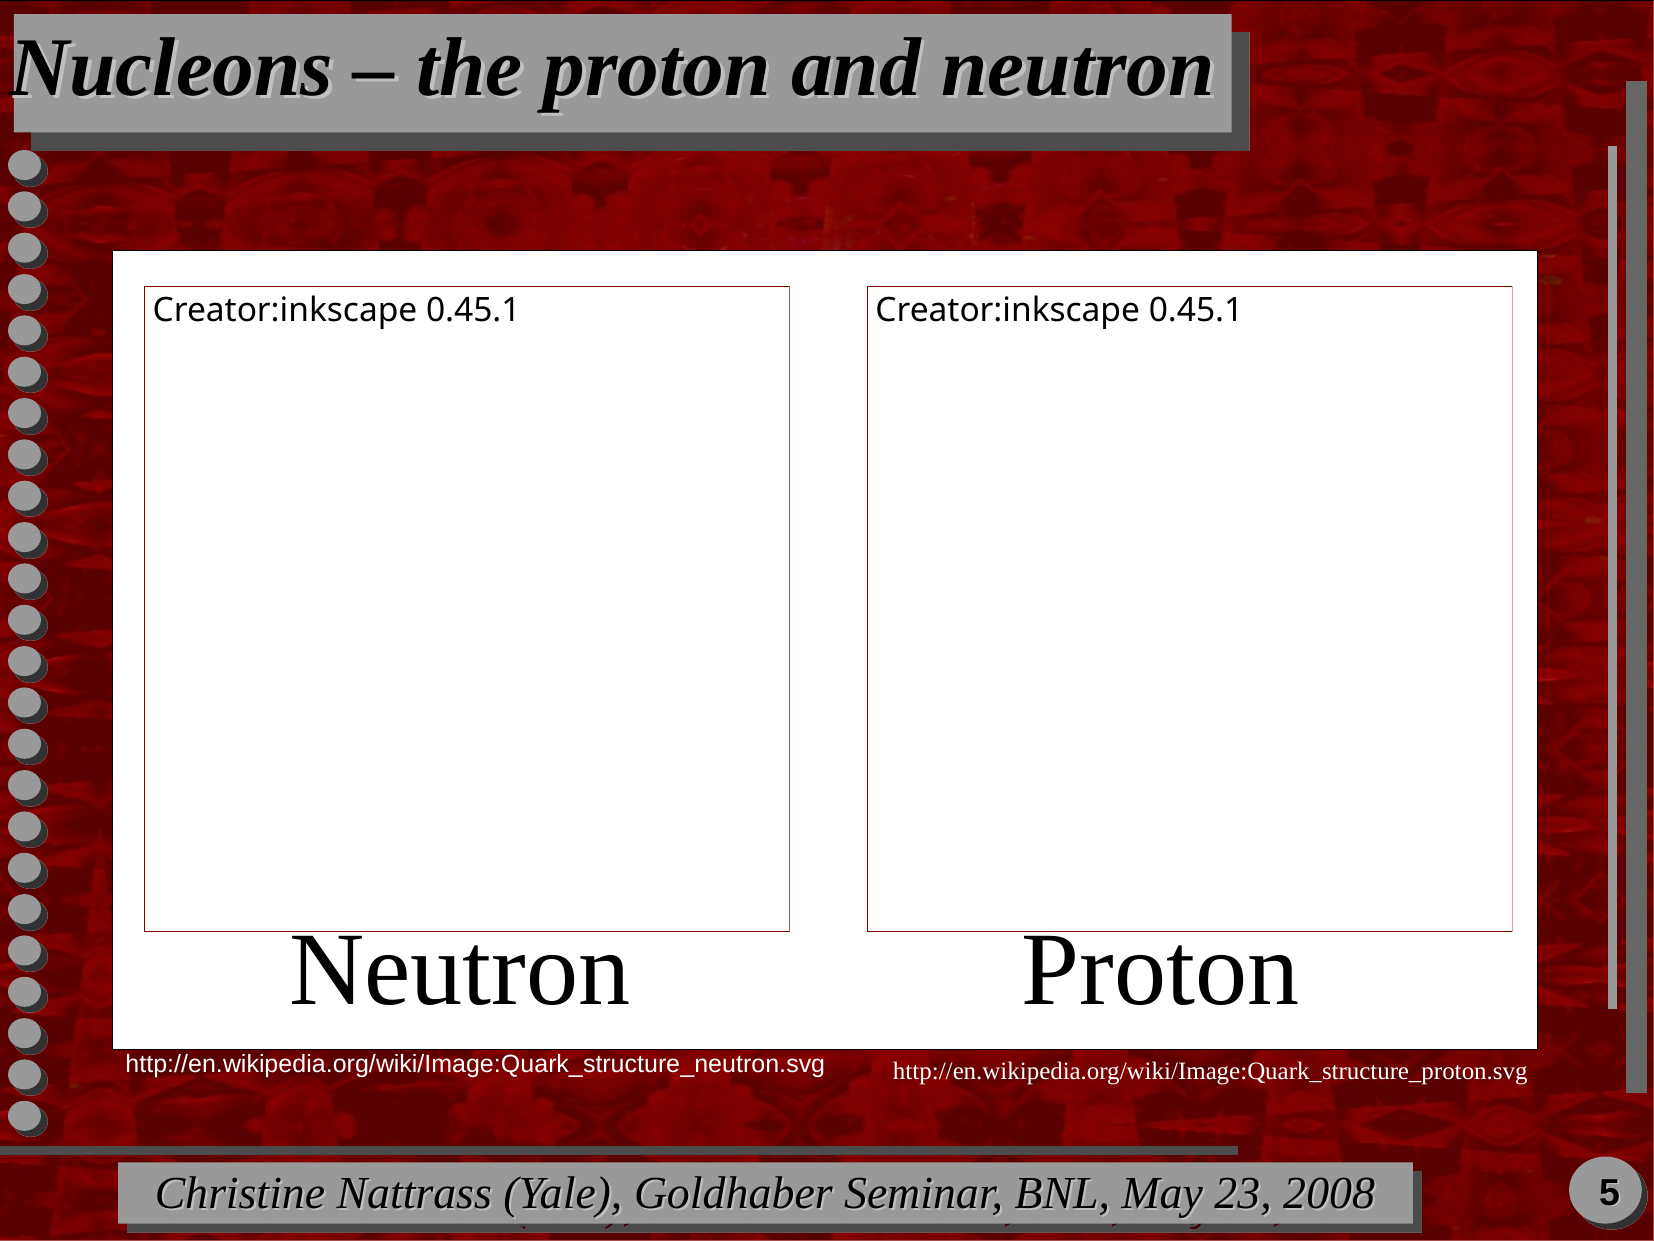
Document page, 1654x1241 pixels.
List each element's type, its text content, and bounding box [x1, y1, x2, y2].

text_box [112, 250, 1538, 1050]
picture [141, 283, 790, 932]
picture [864, 283, 1513, 932]
text_box http://en.wikipedia.org/wiki/Image:Quark_structure_neutron.svg [110, 1042, 1186, 1100]
title Nucleons – the proton and neutron [0, 0, 1232, 145]
text_box http://en.wikipedia.org/wiki/Image:Quark_structure_proton.svg [878, 1050, 1555, 1104]
text_box Proton [1006, 904, 1457, 1035]
text_box Neutron [274, 904, 725, 1035]
